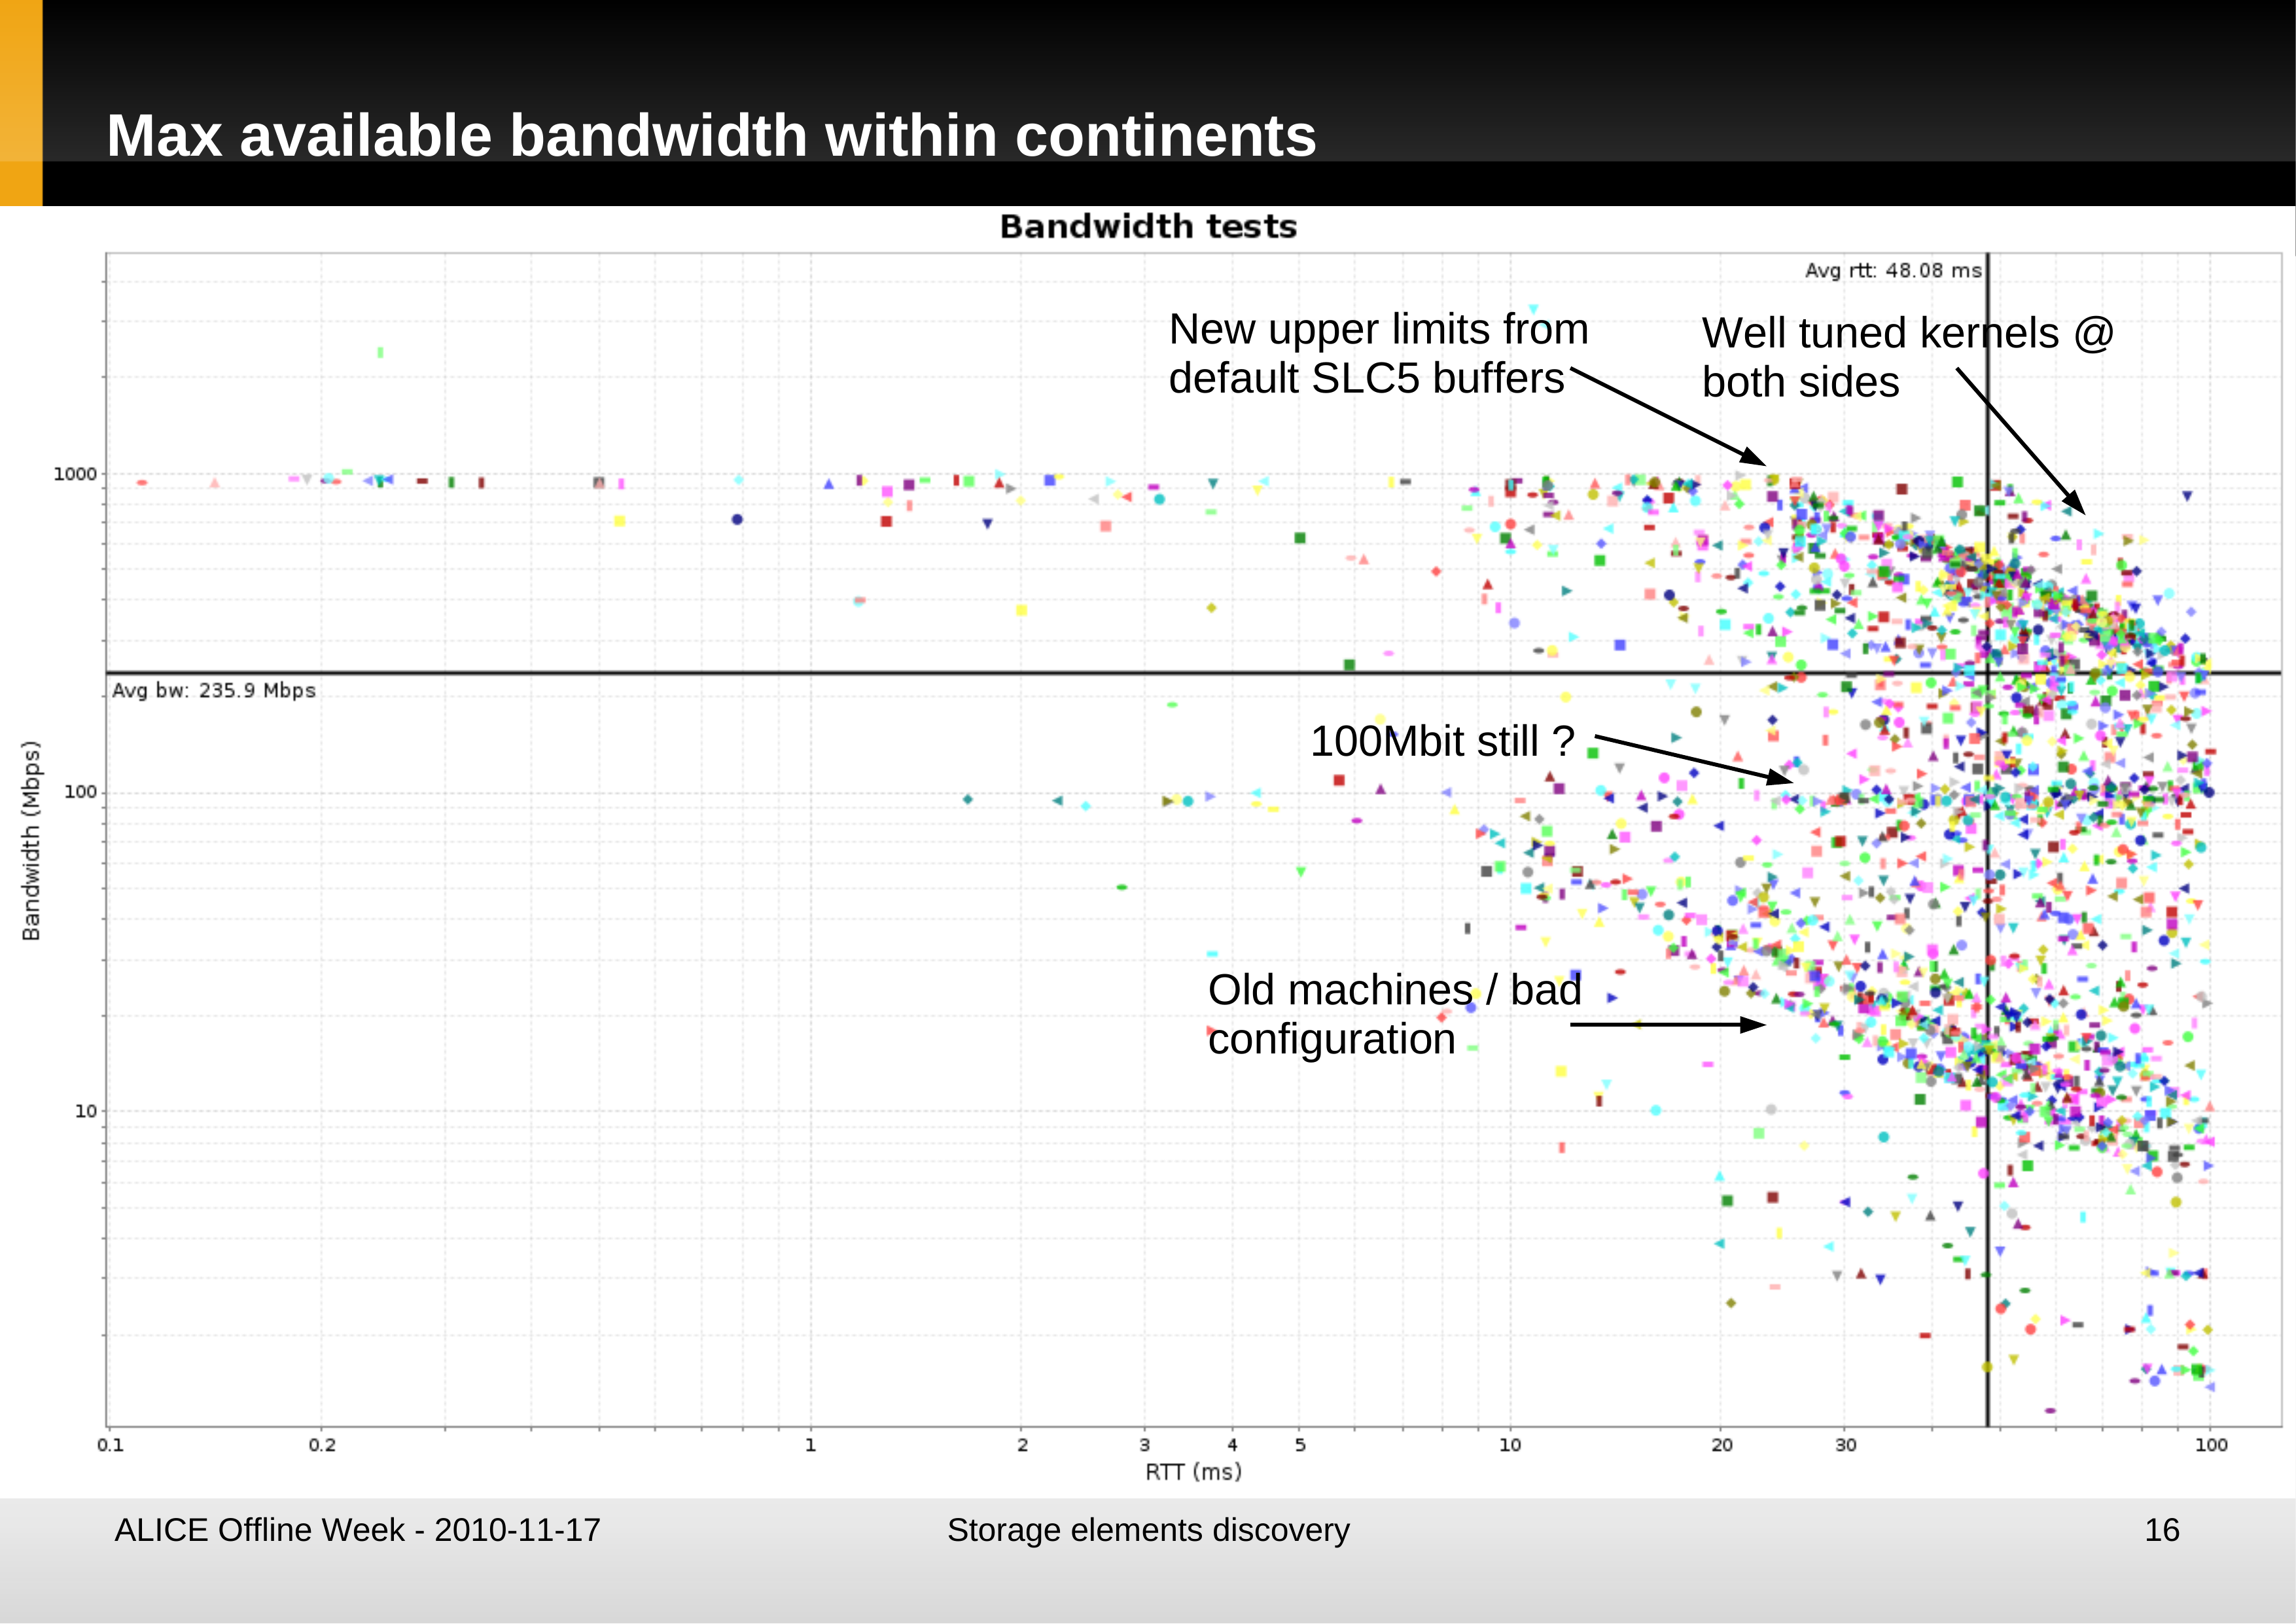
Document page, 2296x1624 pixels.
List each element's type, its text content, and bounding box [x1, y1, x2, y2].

title Max available bandwidth within continents [106, 5, 2173, 206]
picture [0, 0, 2296, 1623]
text_box New upper limits from default SLC5 buffers [1159, 299, 1650, 408]
text_box Well tuned kernels @ both sides [1692, 303, 2183, 412]
text_box 100Mbit still ? [1300, 711, 1792, 771]
text_box Old machines / bad configuration [1198, 960, 1720, 1068]
